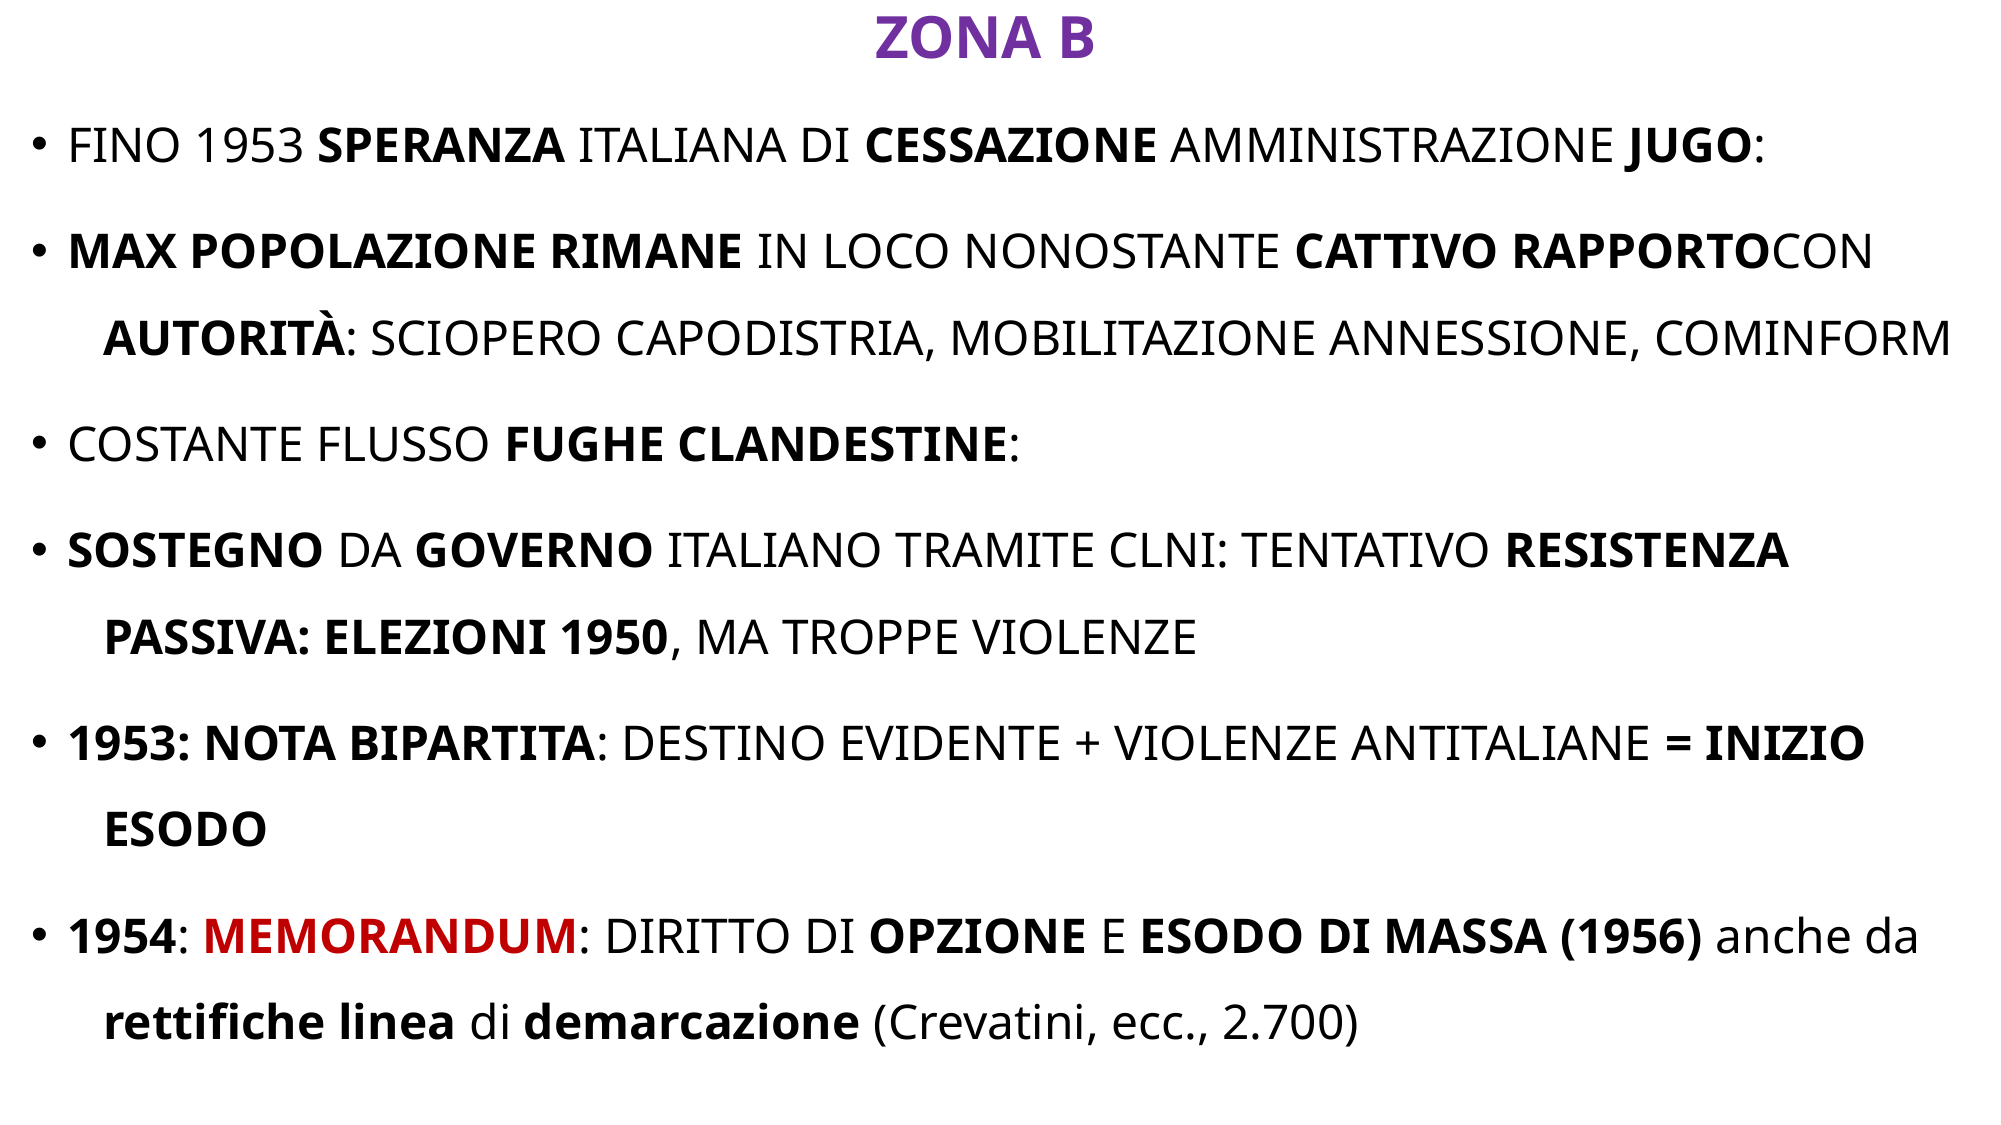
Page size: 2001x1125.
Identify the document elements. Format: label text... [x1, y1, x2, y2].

list FINO 1953 SPERANZA ITALIANA DI CESSAZIONE AMMINISTRAZIONE JUGO: MAX POPOLAZIONE RIMANE IN LOCO NONOSTANTE CATTIVO RAPPORTOCON AUTORITÀ: SCIOPERO CAPODISTRIA, MOBILITAZIONE ANNESSIONE, COMINFORM COSTANTE FLUSSO FUGHE CLANDESTINE: SOSTEGNO DA GOVERNO ITALIANO TRAMITE CLNI: TENTATIVO RESISTENZA PASSIVA: ELEZIONI 1950, MA TROPPE VIOLENZE 1953: NOTA BIPARTITA: DESTINO EVIDENTE + VIOLENZE ANTITALIANE = INIZIO ESODO 1954: MEMORANDUM: DIRITTO DI OPZIONE E ESODO DI MASSA (1956) anche da rettifiche linea di demarcazione (Crevatini, ecc., 2.700) [16, 78, 1975, 1110]
title ZONA B [16, 0, 1956, 78]
